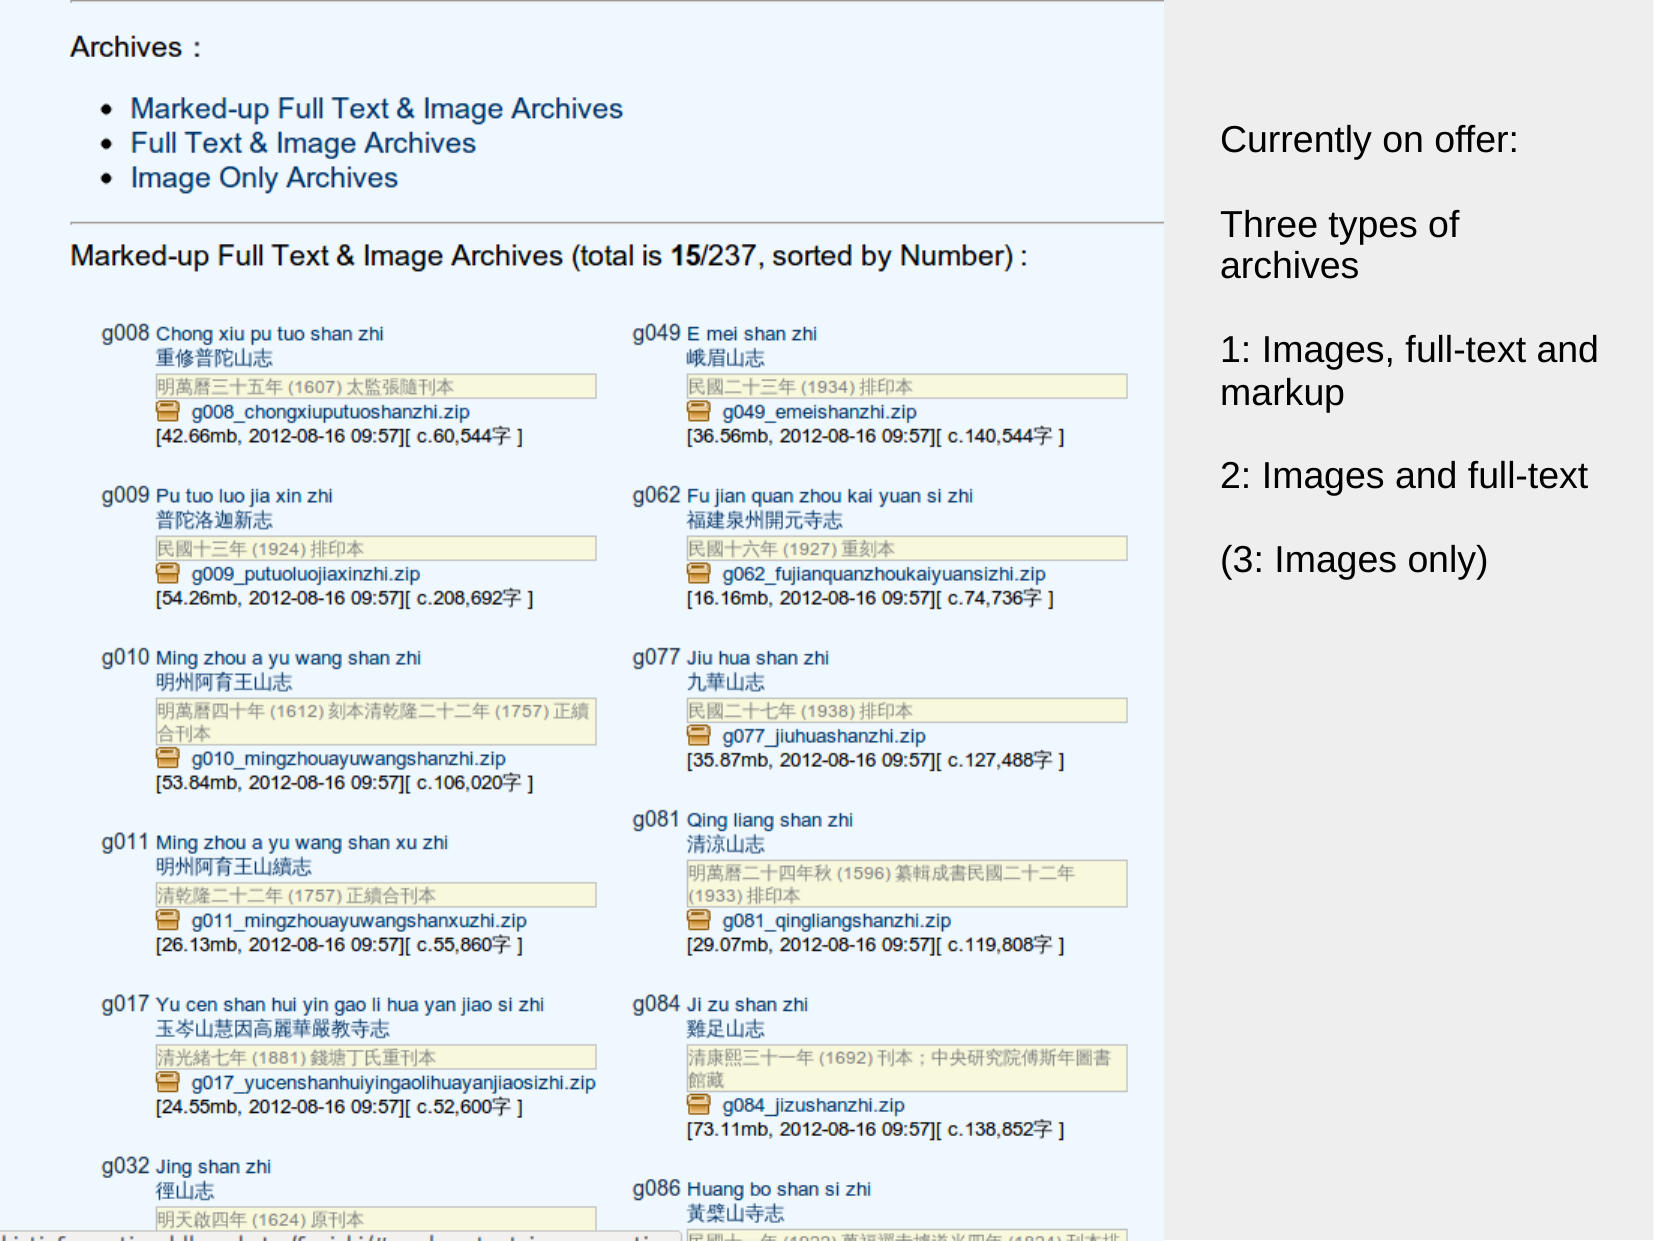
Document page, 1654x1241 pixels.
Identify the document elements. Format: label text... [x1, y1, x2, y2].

text_box Currently on offer: Three types of archives 1: Images, full-text and markup 2: Images and full-text (3: Images only) [1205, 111, 1617, 589]
picture [0, 0, 1164, 1241]
